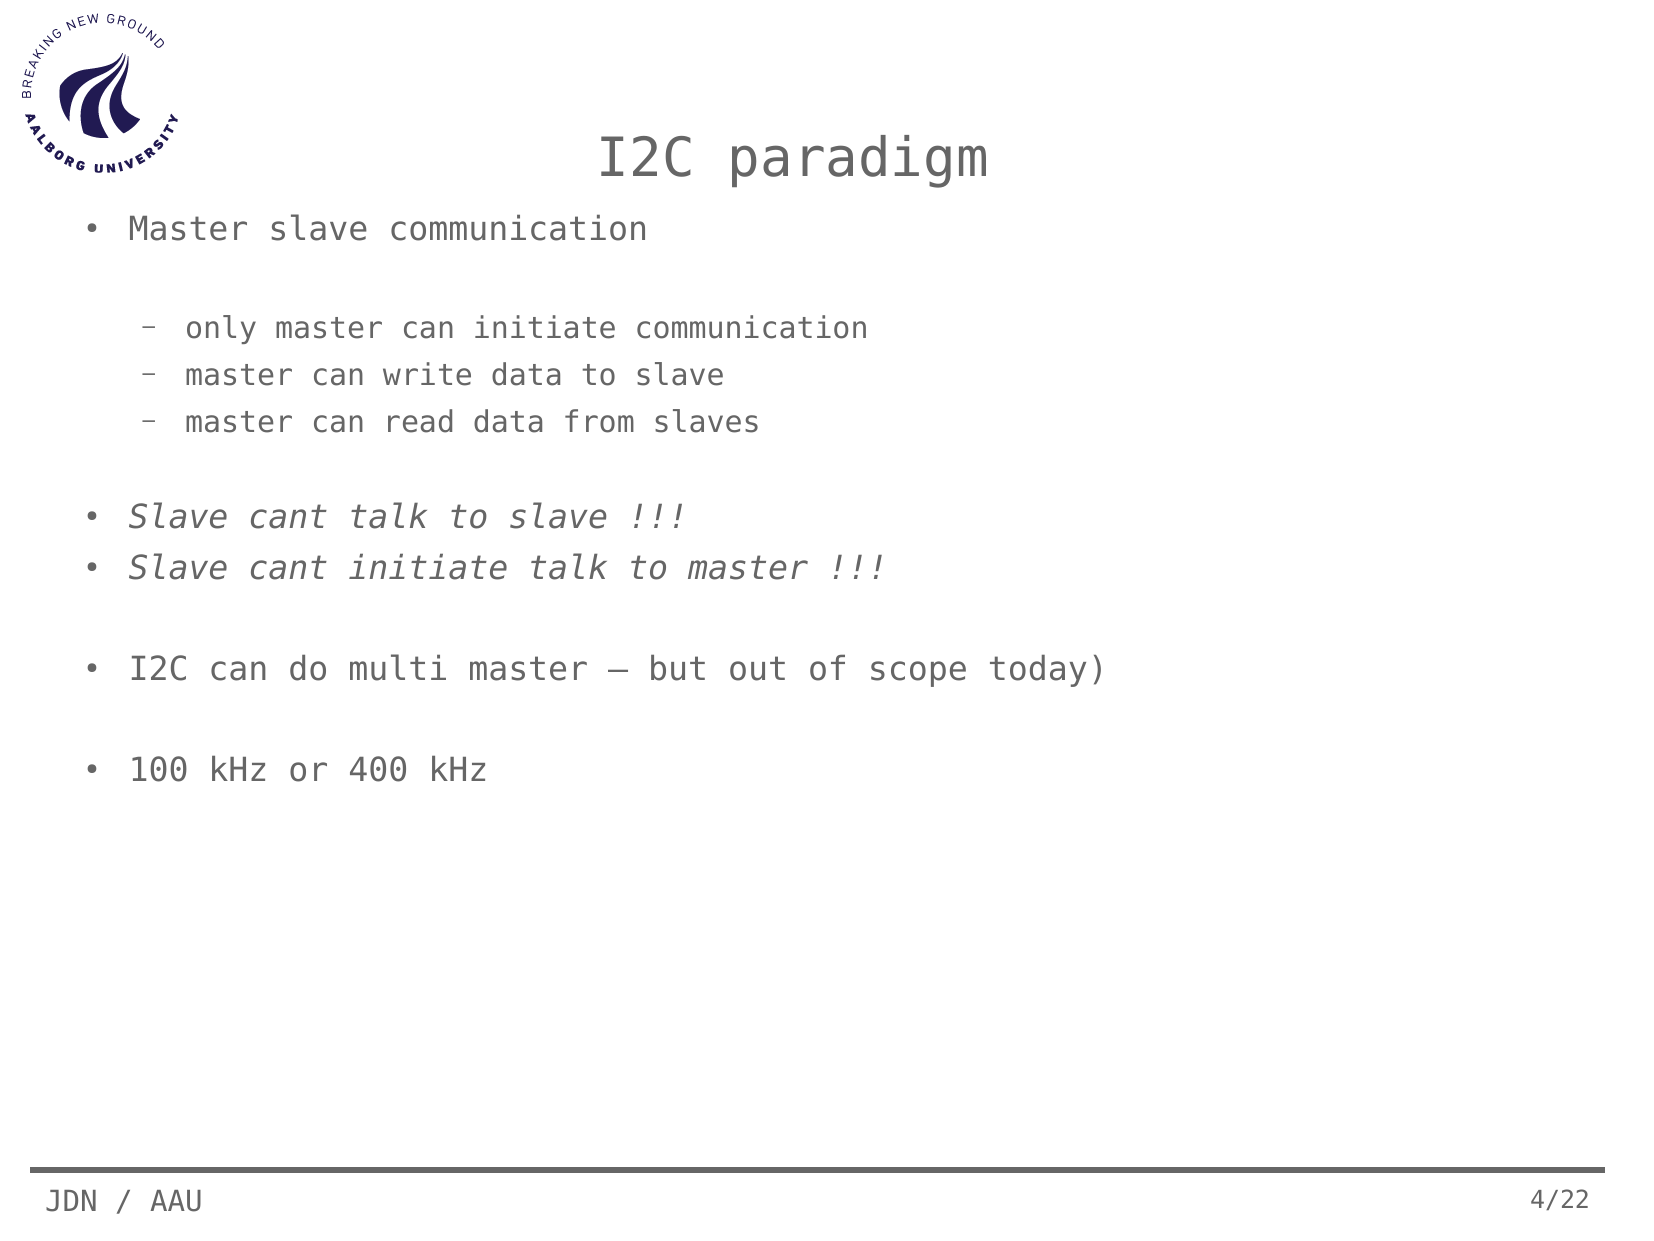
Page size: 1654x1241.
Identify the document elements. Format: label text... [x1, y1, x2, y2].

title I2C paradigm [86, 105, 1501, 210]
list Master slave communication only master can initiate communication master can write data to slave master can read data from slaves Slave cant talk to slave !!! Slave cant initiate talk to master !!! I2C can do multi master – but out of scope today) 100 kHz or 400 kHz [71, 210, 1561, 796]
picture [22, 13, 178, 173]
